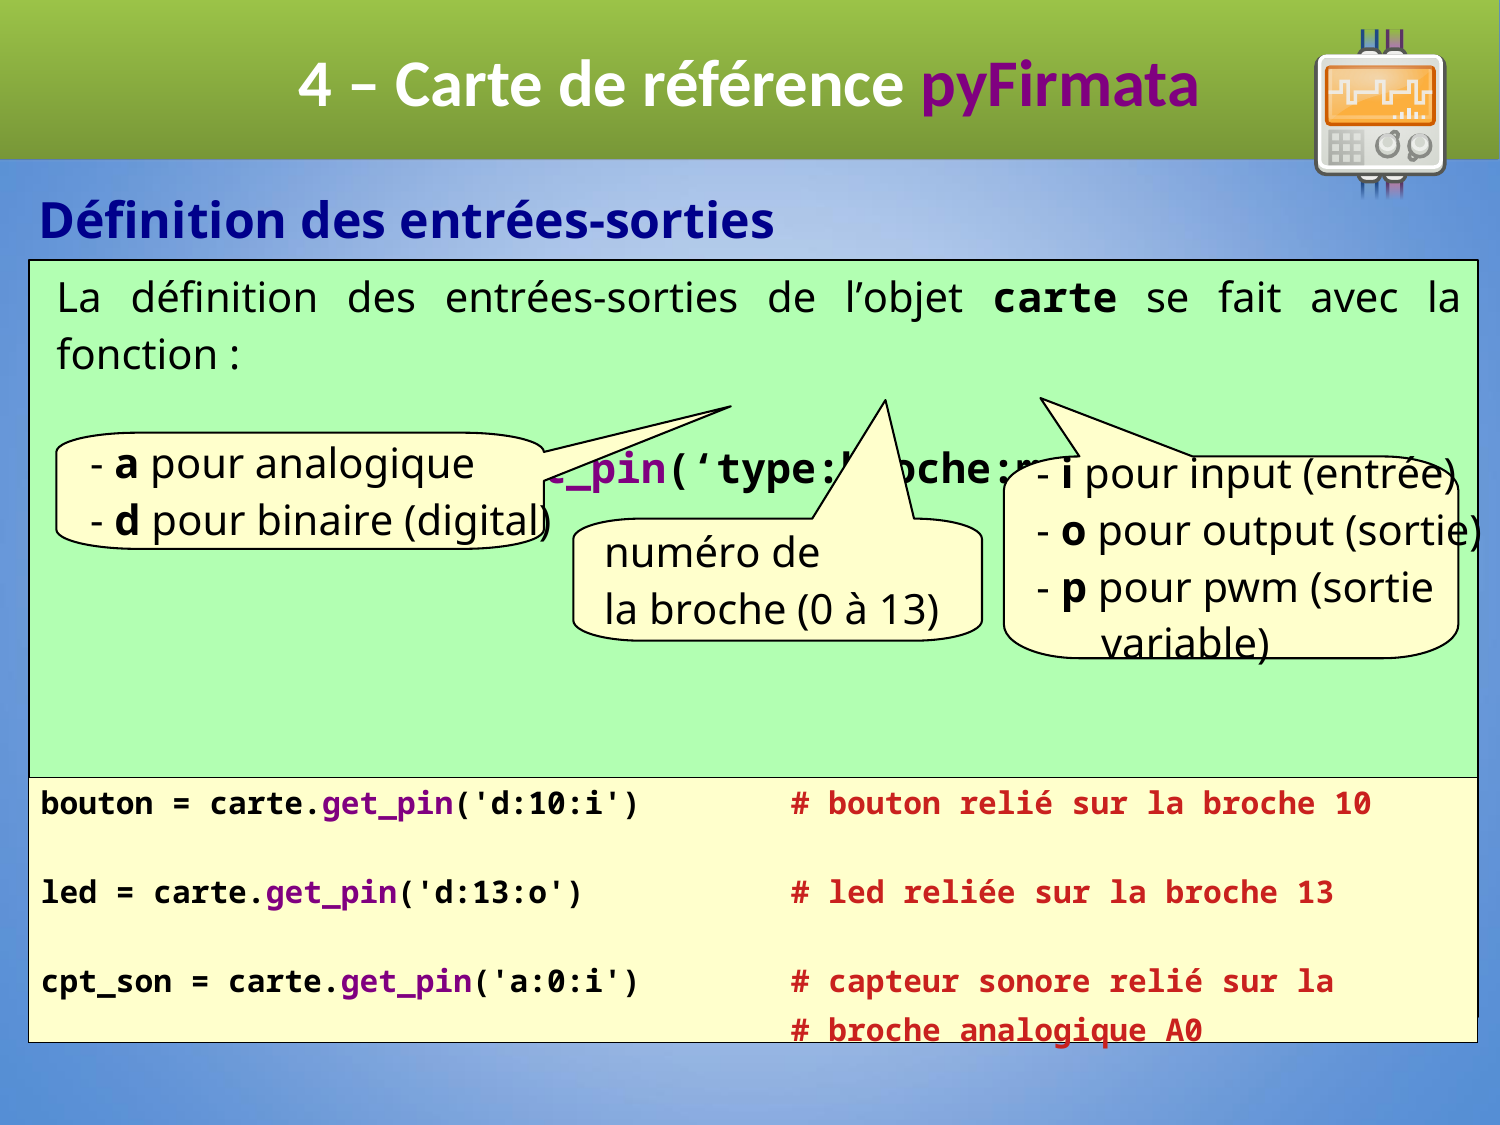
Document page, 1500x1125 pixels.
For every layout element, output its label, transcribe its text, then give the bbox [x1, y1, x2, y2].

text_box - a pour analogique - d pour binaire (digital) [56, 406, 731, 549]
text_box La définition des entrées-sorties de l’objet carte se fait avec la fonction : carte.get_pin(‘type:broche:mode’). Le mode pwm ne s’applique uniquement aux sorties binaires 3, 5, 6, 9,10 et 11 (carte UNO). [28, 259, 1478, 777]
text_box 4 – Carte de référence pyFirmata [0, 0, 1500, 159]
text_box Définition des entrées-sorties [38, 185, 1471, 259]
picture [0, 29, 1500, 1125]
text_box - i pour input (entrée) - o pour output (sortie) - p pour pwm (sortie variable) [1003, 398, 1459, 659]
text_box bouton = carte.get_pin('d:10:i') # bouton relié sur la broche 10 led = carte.get_pin('d:13:o') # led reliée sur la broche 13 cpt_son = carte.get_pin('a:0:i') # capteur sonore relié sur la # broche analogique A0 [28, 777, 1478, 1043]
text_box numéro de la broche (0 à 13) [573, 400, 982, 641]
